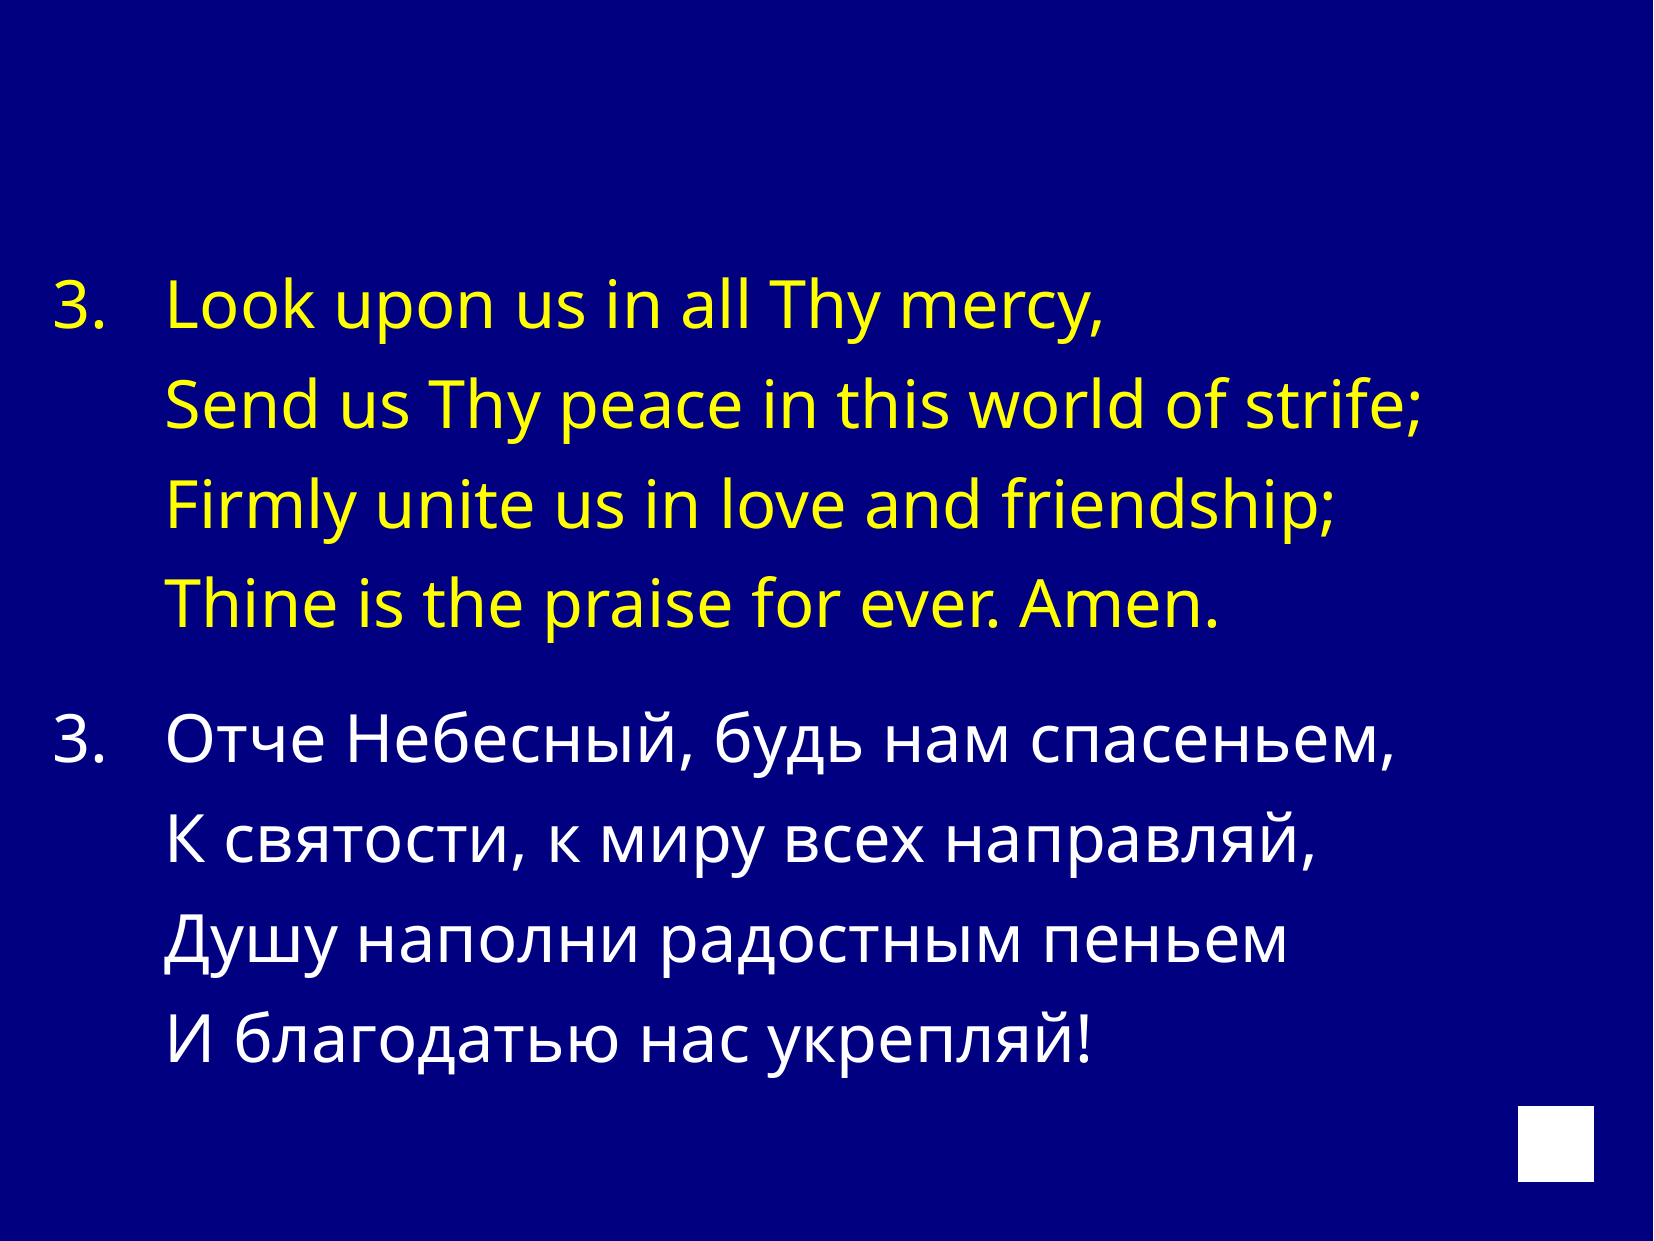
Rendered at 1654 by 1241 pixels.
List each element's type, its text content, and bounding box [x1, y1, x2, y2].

text_box [1518, 1163, 1594, 1182]
text_box 3. Look upon us in all Thy mercy, Send us Thy peace in this world of strife; Firmly unite us in love and friendship; Thine is the praise for ever. Amen. [37, 150, 1651, 638]
text_box 3. Отче Небесный, будь нам спасеньем, К святости, к миру всех направляй, Душу наполни радостным пеньем И благодатью нас укрепляй! [37, 675, 1653, 1163]
